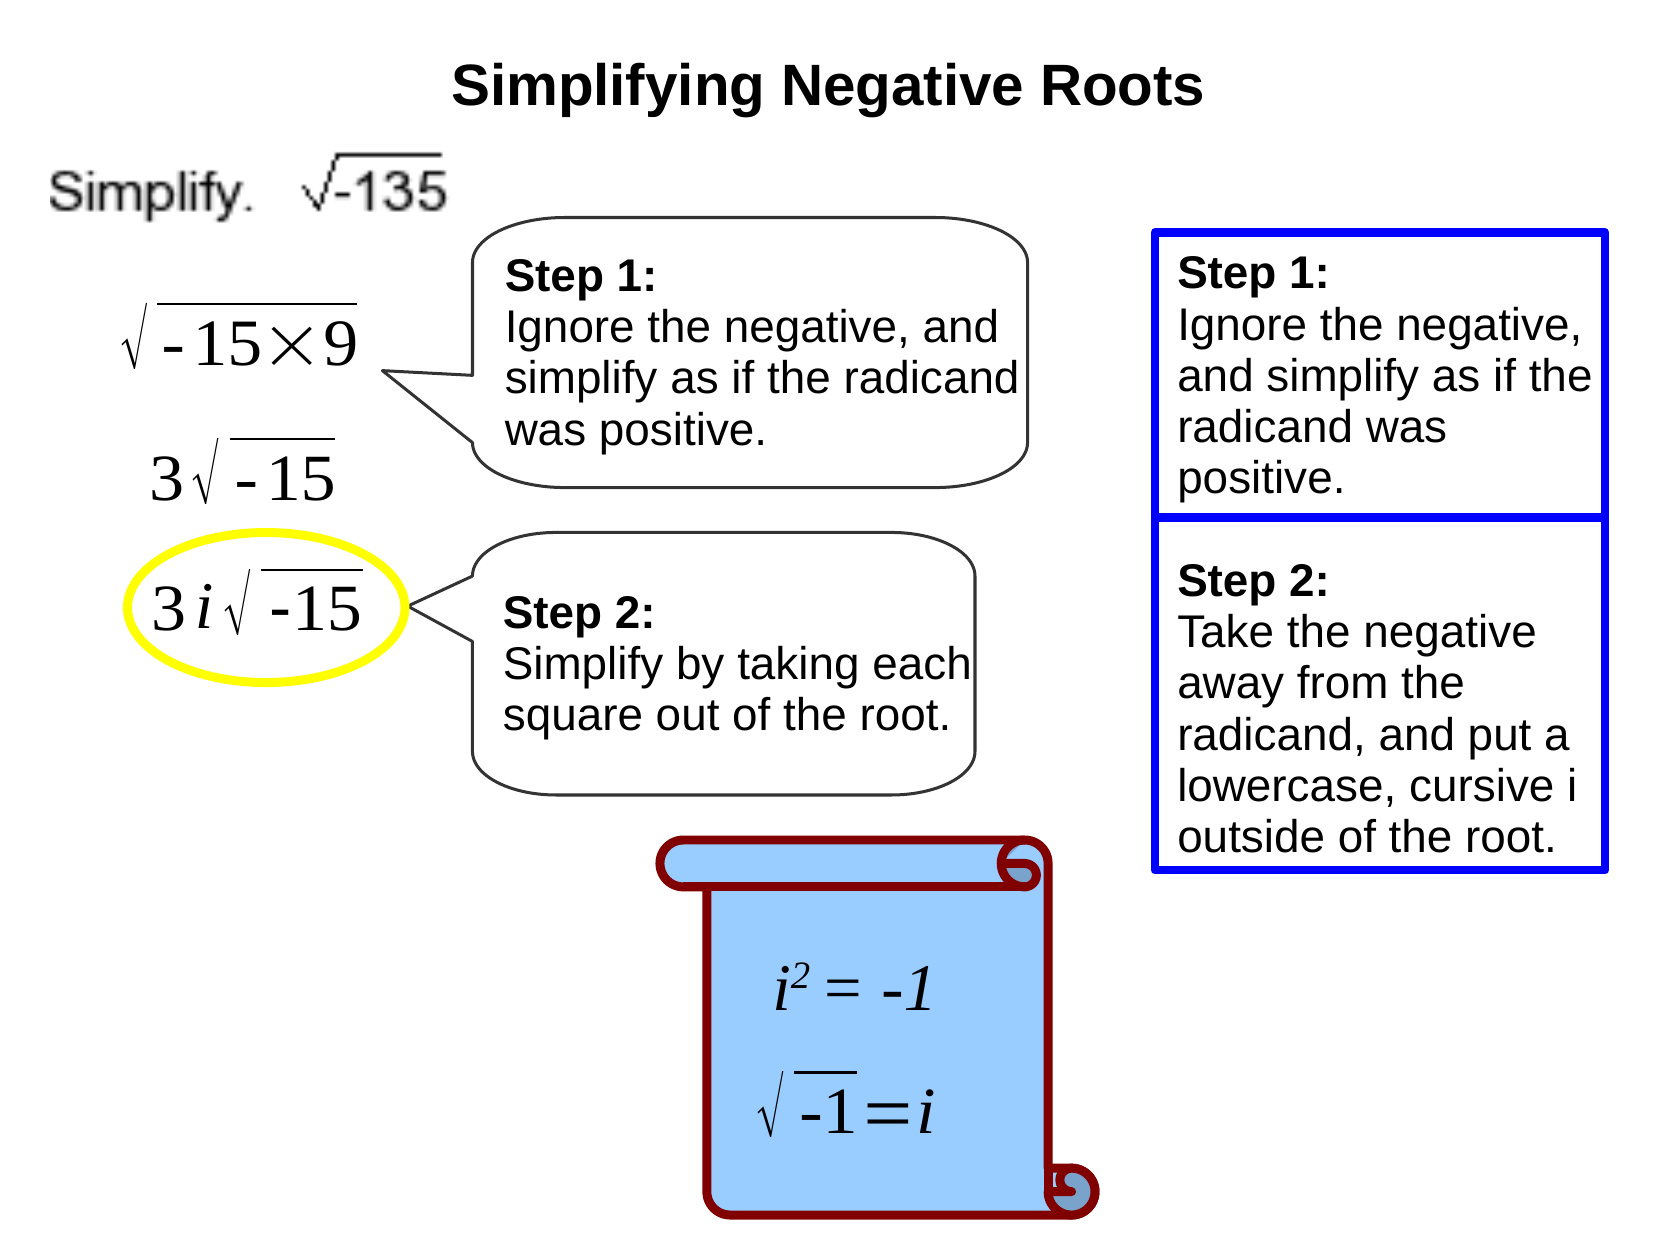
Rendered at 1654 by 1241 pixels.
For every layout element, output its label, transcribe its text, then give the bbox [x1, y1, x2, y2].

chart [750, 1068, 946, 1148]
text_box Step 1: Ignore the negative, and simplify as if the radicand was positive. Step 2: Take the negative away from the radicand, and put a lowercase, cursive i outside of the root. [1162, 240, 1601, 513]
text_box i [180, 561, 233, 651]
chart [144, 565, 180, 646]
text_box i2 = -1 [757, 943, 1021, 1141]
text_box Simplifying Negative Roots [97, 45, 1561, 127]
chart [112, 300, 364, 380]
chart [323, 565, 370, 646]
text_box Step 1: Ignore the negative, and simplify as if the radicand was positive. Step 2: Take the negative away from the radicand, and put a lowercase, cursive i outside of the root. [1162, 522, 1601, 866]
text_box Step 2: Simplify by taking each square out of the root. [410, 532, 976, 796]
chart [142, 435, 343, 515]
text_box Step 1: Ignore the negative, and simplify as if the radicand was positive. Step 2: Take the negative away from the radicand, and put a lowercase, cursive i outside of the root. [1162, 240, 1621, 1182]
text_box Step 1: Ignore the negative, and simplify as if the radicand was positive. [382, 217, 1028, 488]
picture [50, 140, 601, 248]
chart [233, 565, 255, 646]
text_box [659, 840, 1096, 1216]
text_box - [255, 562, 323, 653]
